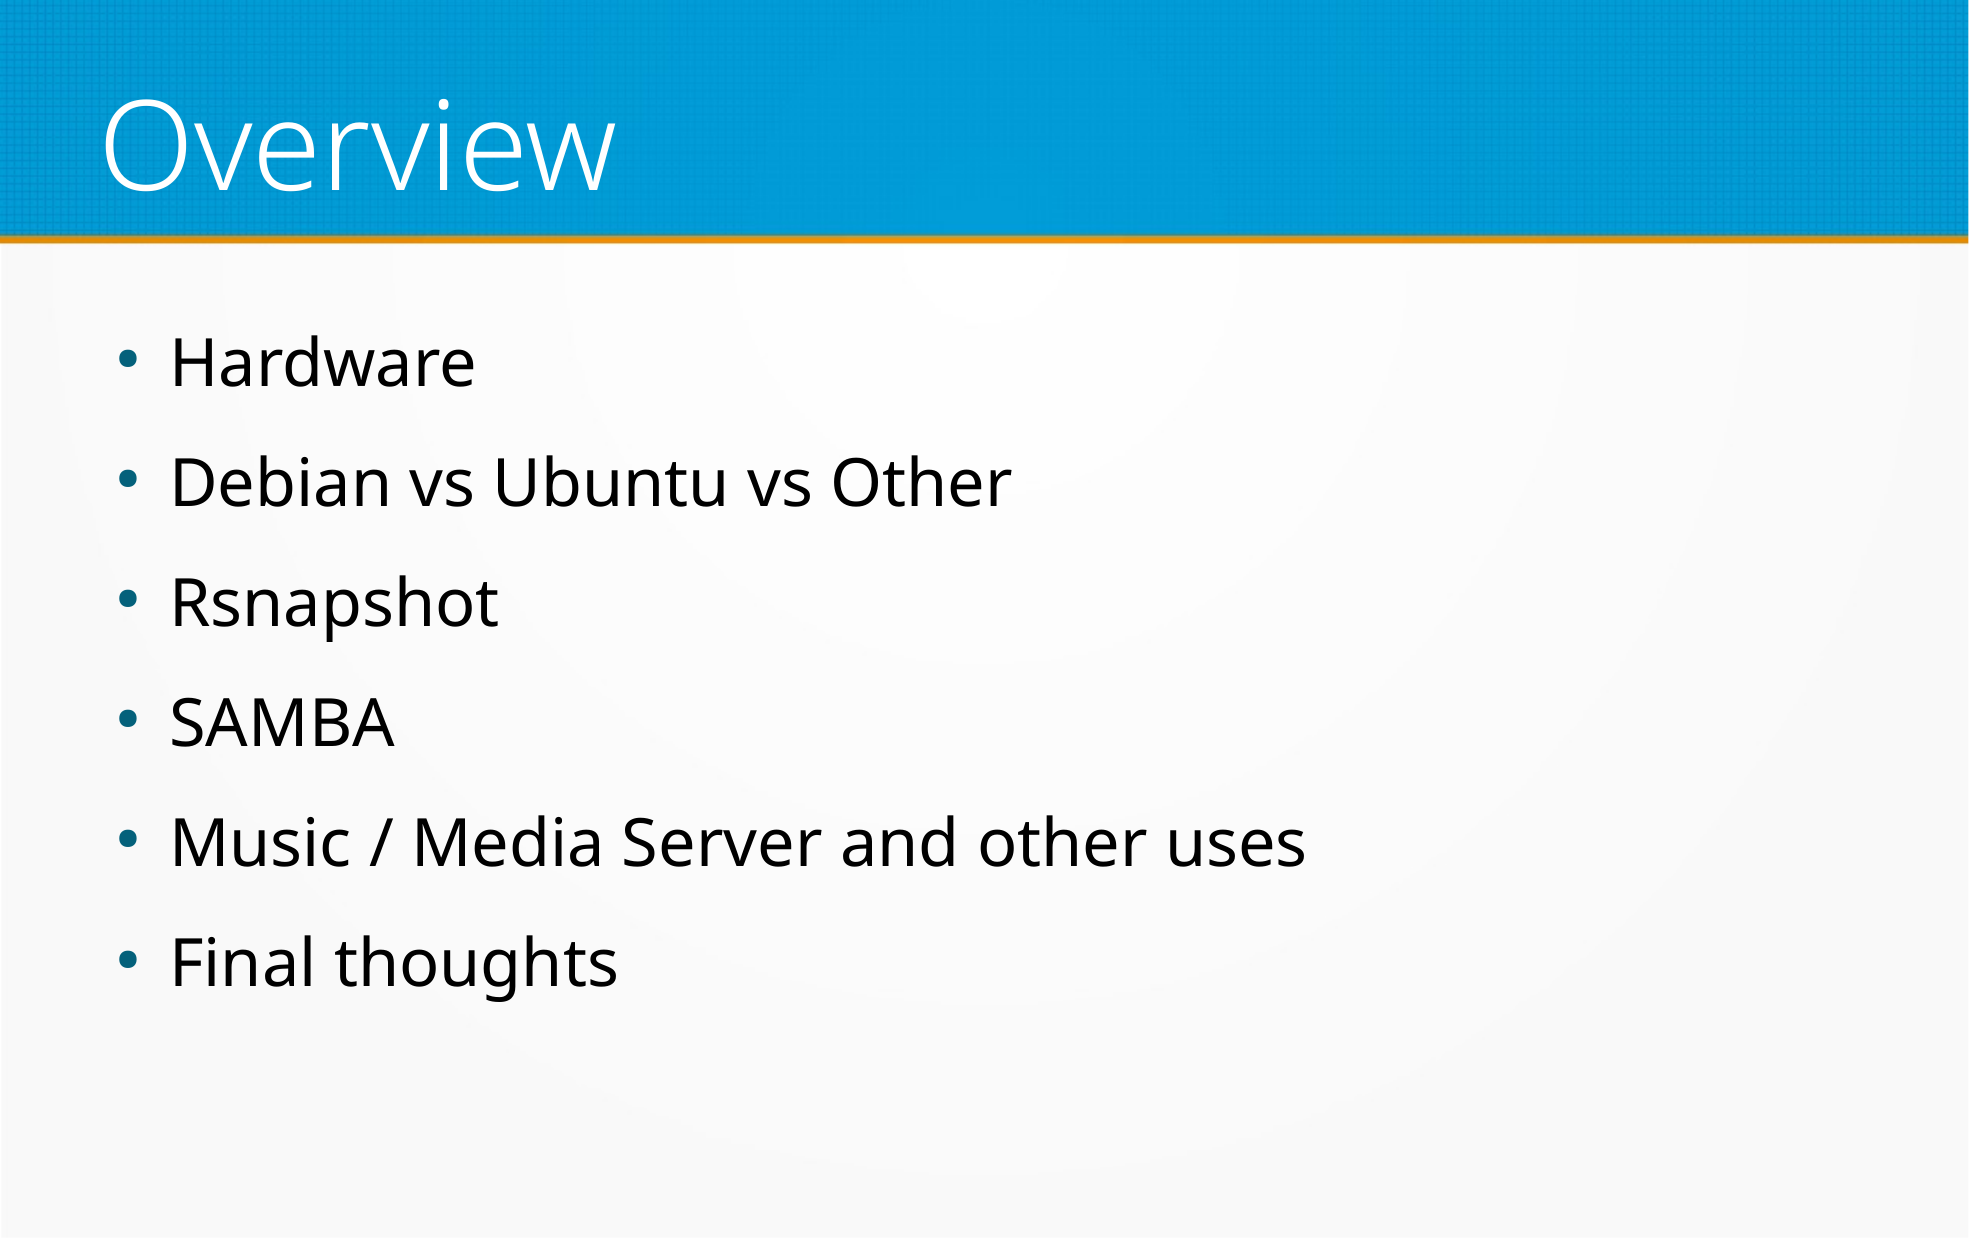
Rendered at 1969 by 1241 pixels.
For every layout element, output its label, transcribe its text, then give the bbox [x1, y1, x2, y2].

picture [0, 233, 1969, 1241]
list Hardware Debian vs Ubuntu vs Other Rsnapshot SAMBA Music / Media Server and other uses Final thoughts [98, 315, 1861, 1081]
title Overview [98, 19, 1870, 227]
